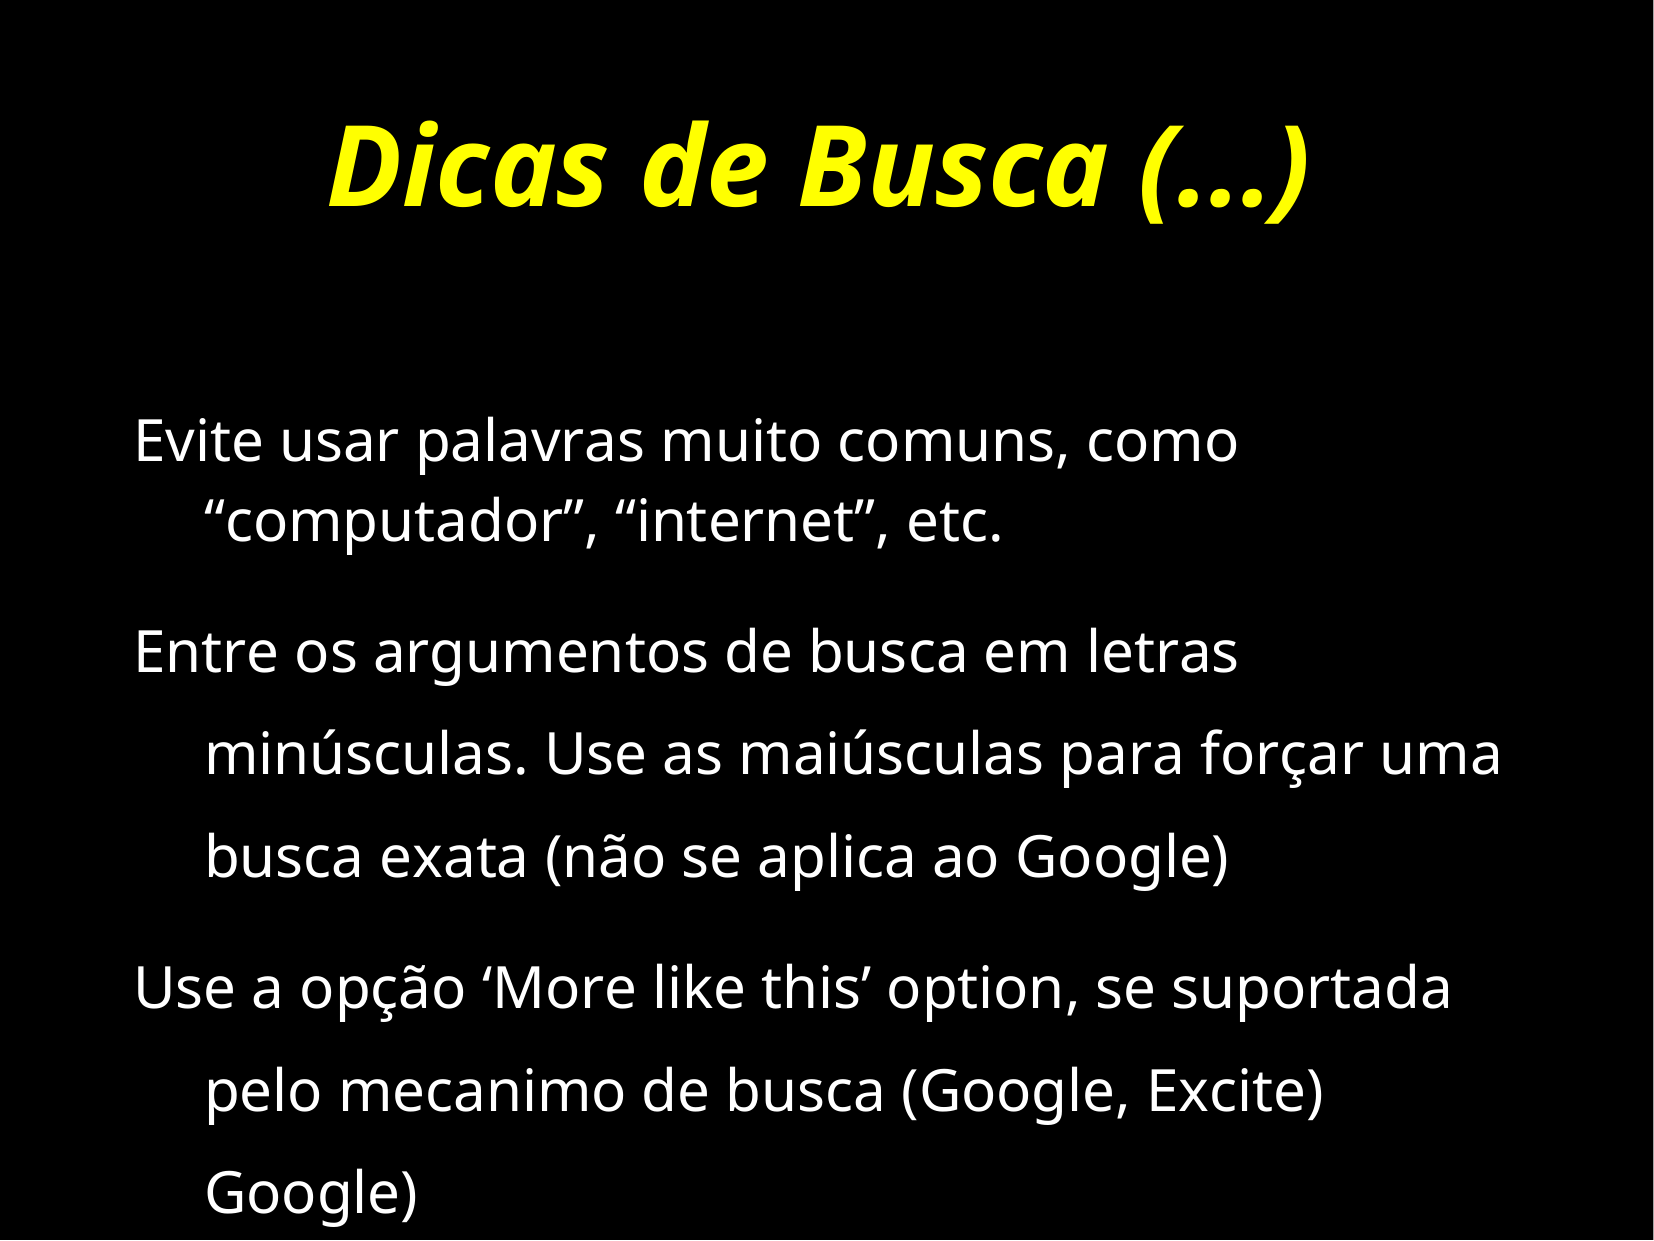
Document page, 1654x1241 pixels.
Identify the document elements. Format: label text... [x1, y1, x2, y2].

title Dicas de Busca (...) [113, 59, 1526, 267]
list Evite usar palavras muito comuns, como “computador”, “internet”, etc. Entre os argumentos de busca em letras minúsculas. Use as maiúsculas para forçar uma busca exata (não se aplica ao Google) Use a opção ‘More like this’ option, se suportada pelo mecanimo de busca (Google, Excite) Google) [121, 399, 1534, 1181]
